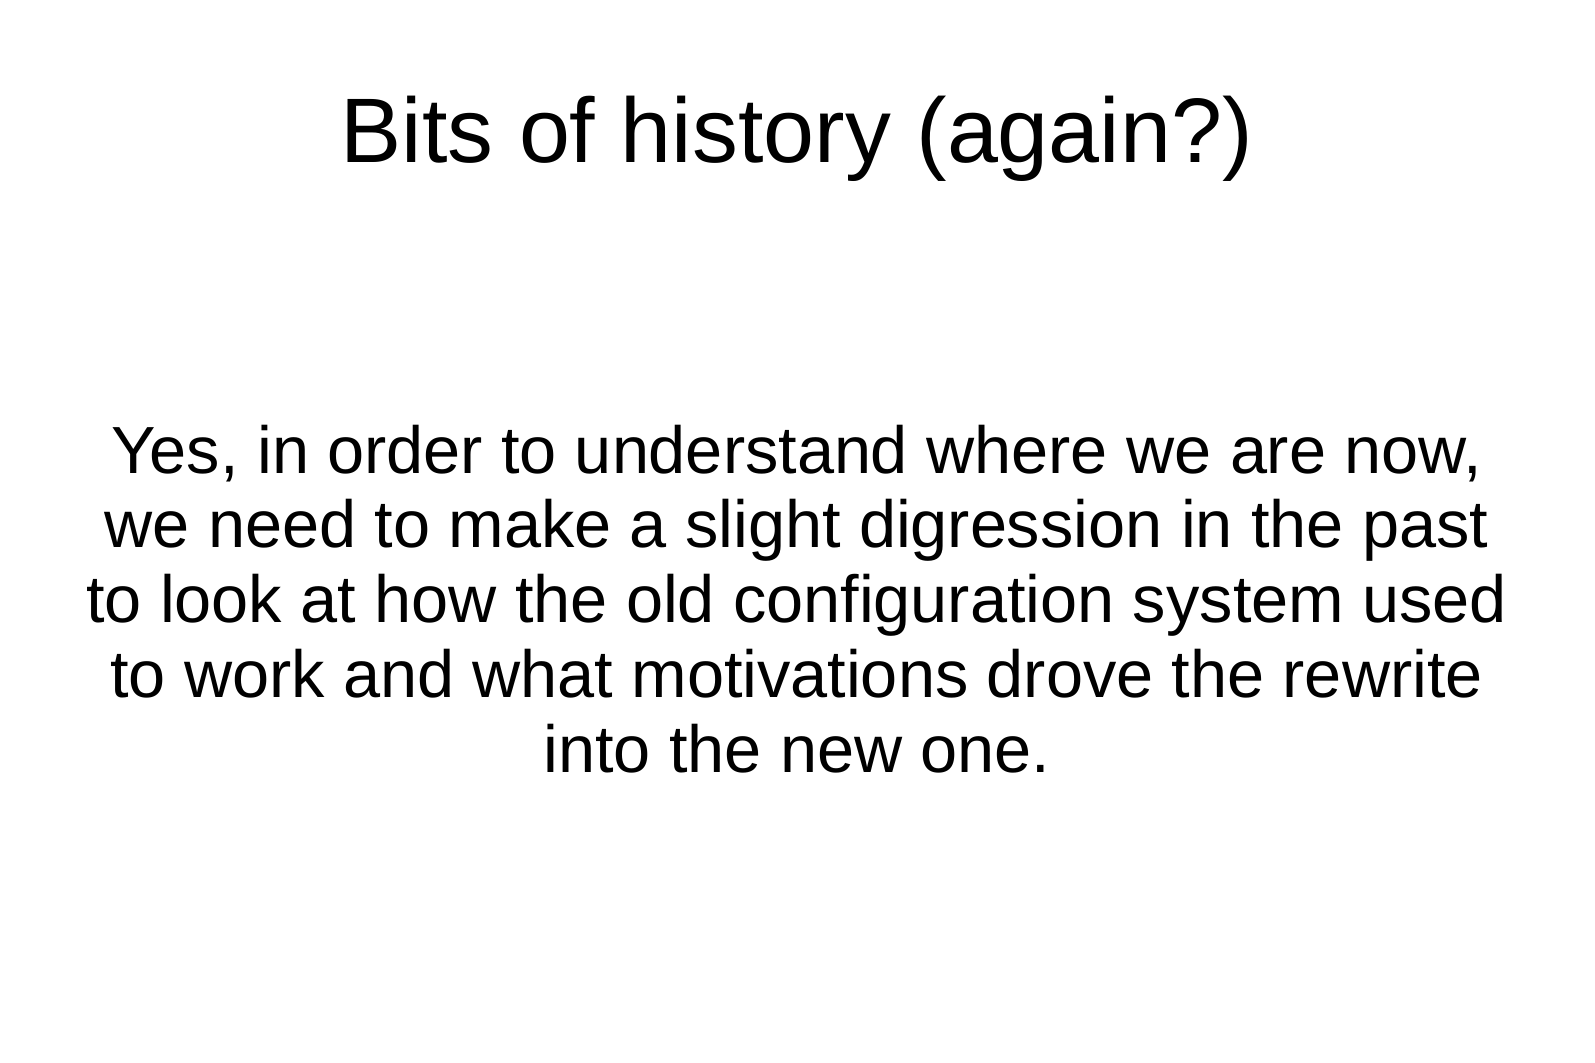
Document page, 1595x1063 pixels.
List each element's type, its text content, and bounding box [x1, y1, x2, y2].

subtitle Yes, in order to understand where we are now, we need to make a slight digression in the past to look at how the old configuration system used to work and what motivations drove the rewrite into the new one. [79, 248, 1515, 951]
title Bits of history (again?) [79, 49, 1515, 213]
